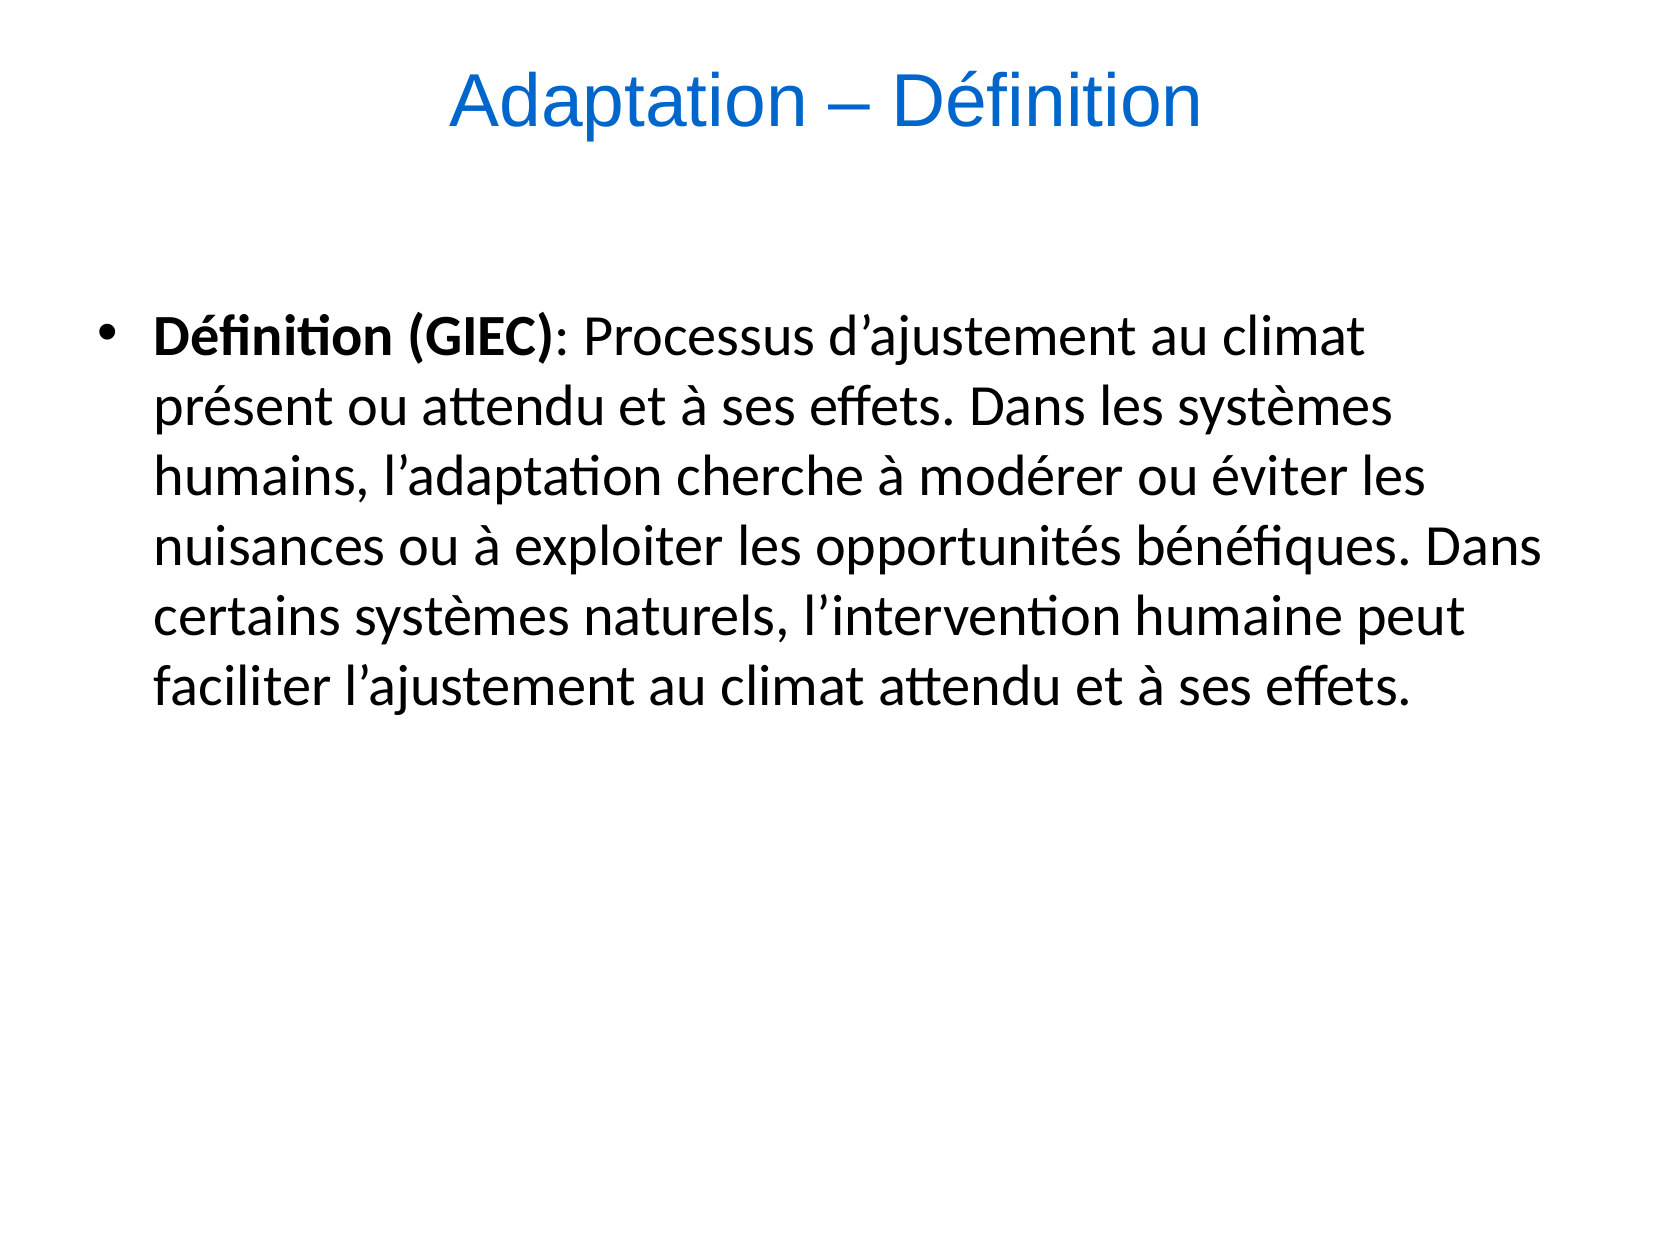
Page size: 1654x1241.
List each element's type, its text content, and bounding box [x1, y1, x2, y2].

list Définition (GIEC): Processus d’ajustement au climat présent ou attendu et à ses effets. Dans les systèmes humains, l’adaptation cherche à modérer ou éviter les nuisances ou à exploiter les opportunités bénéfiques. Dans certains systèmes naturels, l’intervention humaine peut faciliter l’ajustement au climat attendu et à ses effets. [82, 289, 1571, 899]
title Adaptation – Définition [82, 62, 1571, 151]
